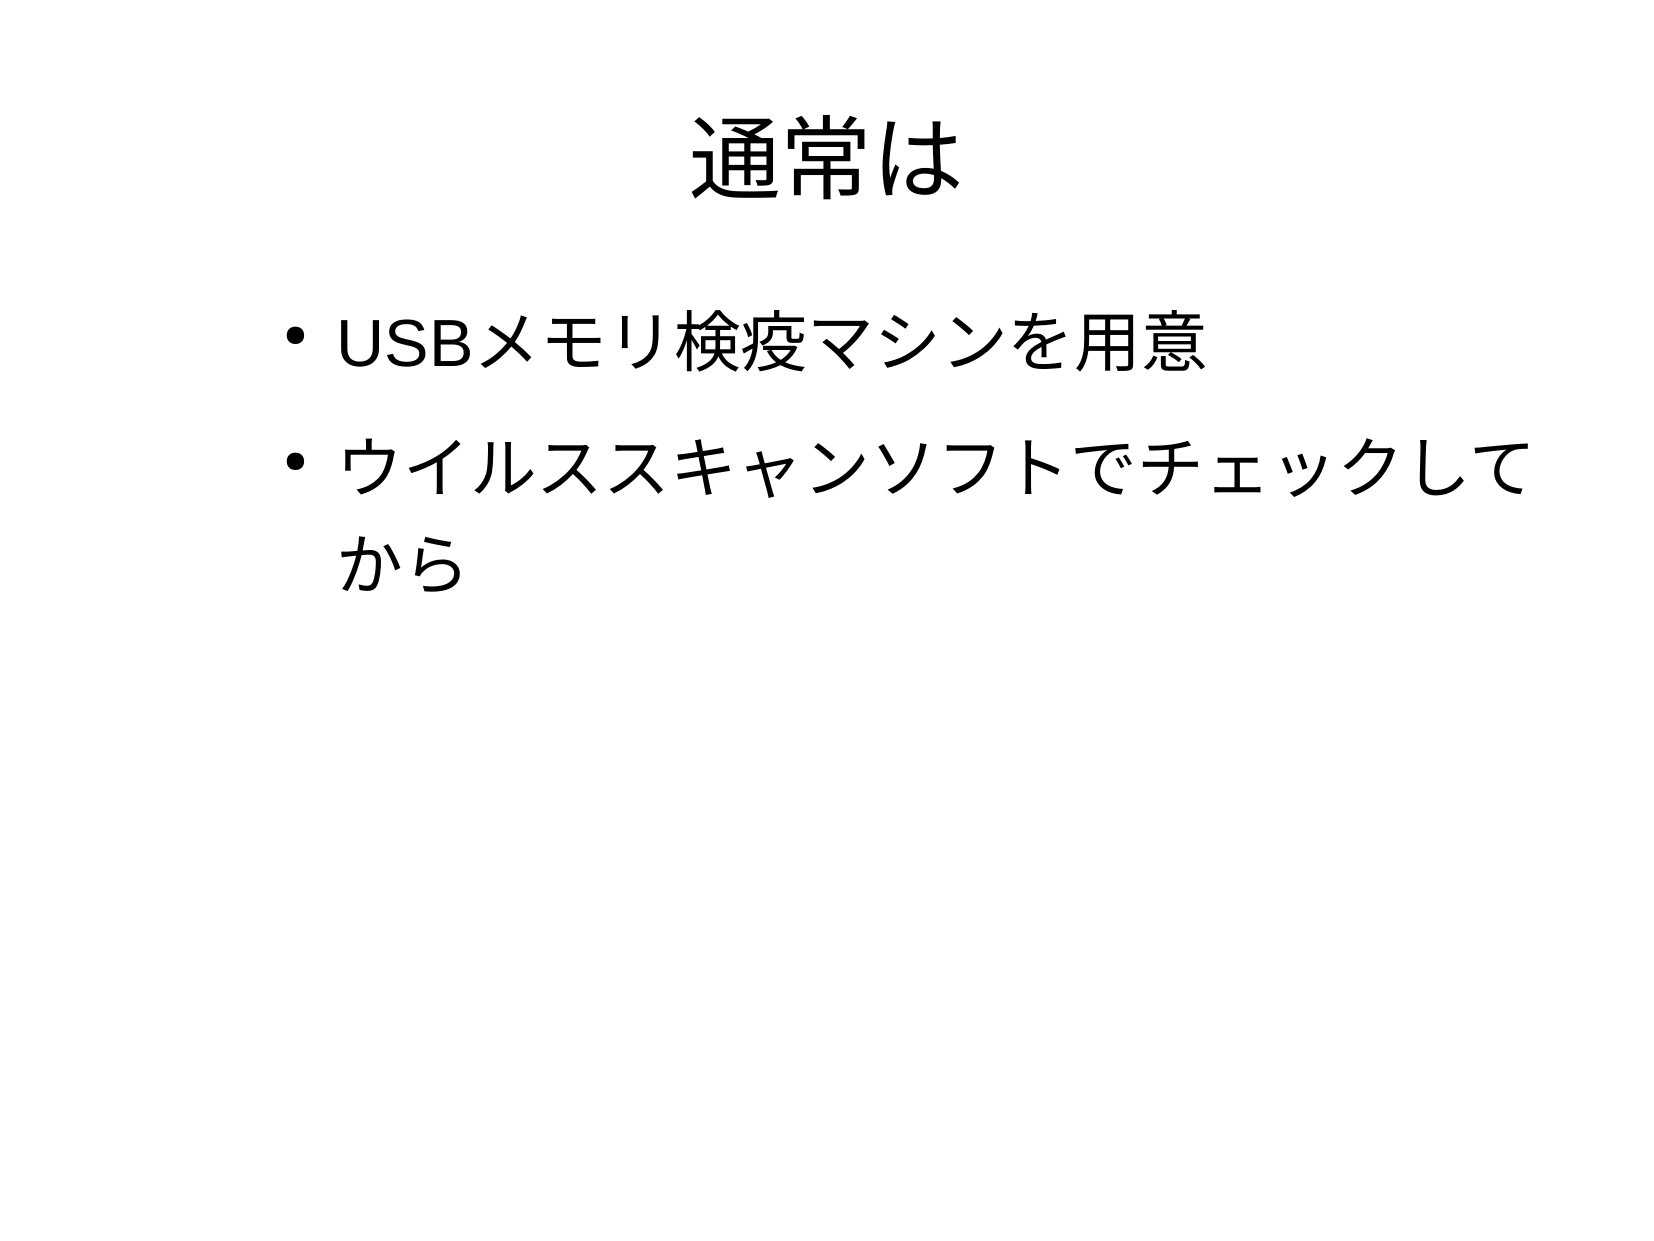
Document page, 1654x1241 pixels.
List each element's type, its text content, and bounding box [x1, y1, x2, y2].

list USBメモリ検疫マシンを用意 ウイルススキャンソフトでチェックしてから [265, 288, 1595, 1093]
title 通常は [82, 56, 1571, 250]
